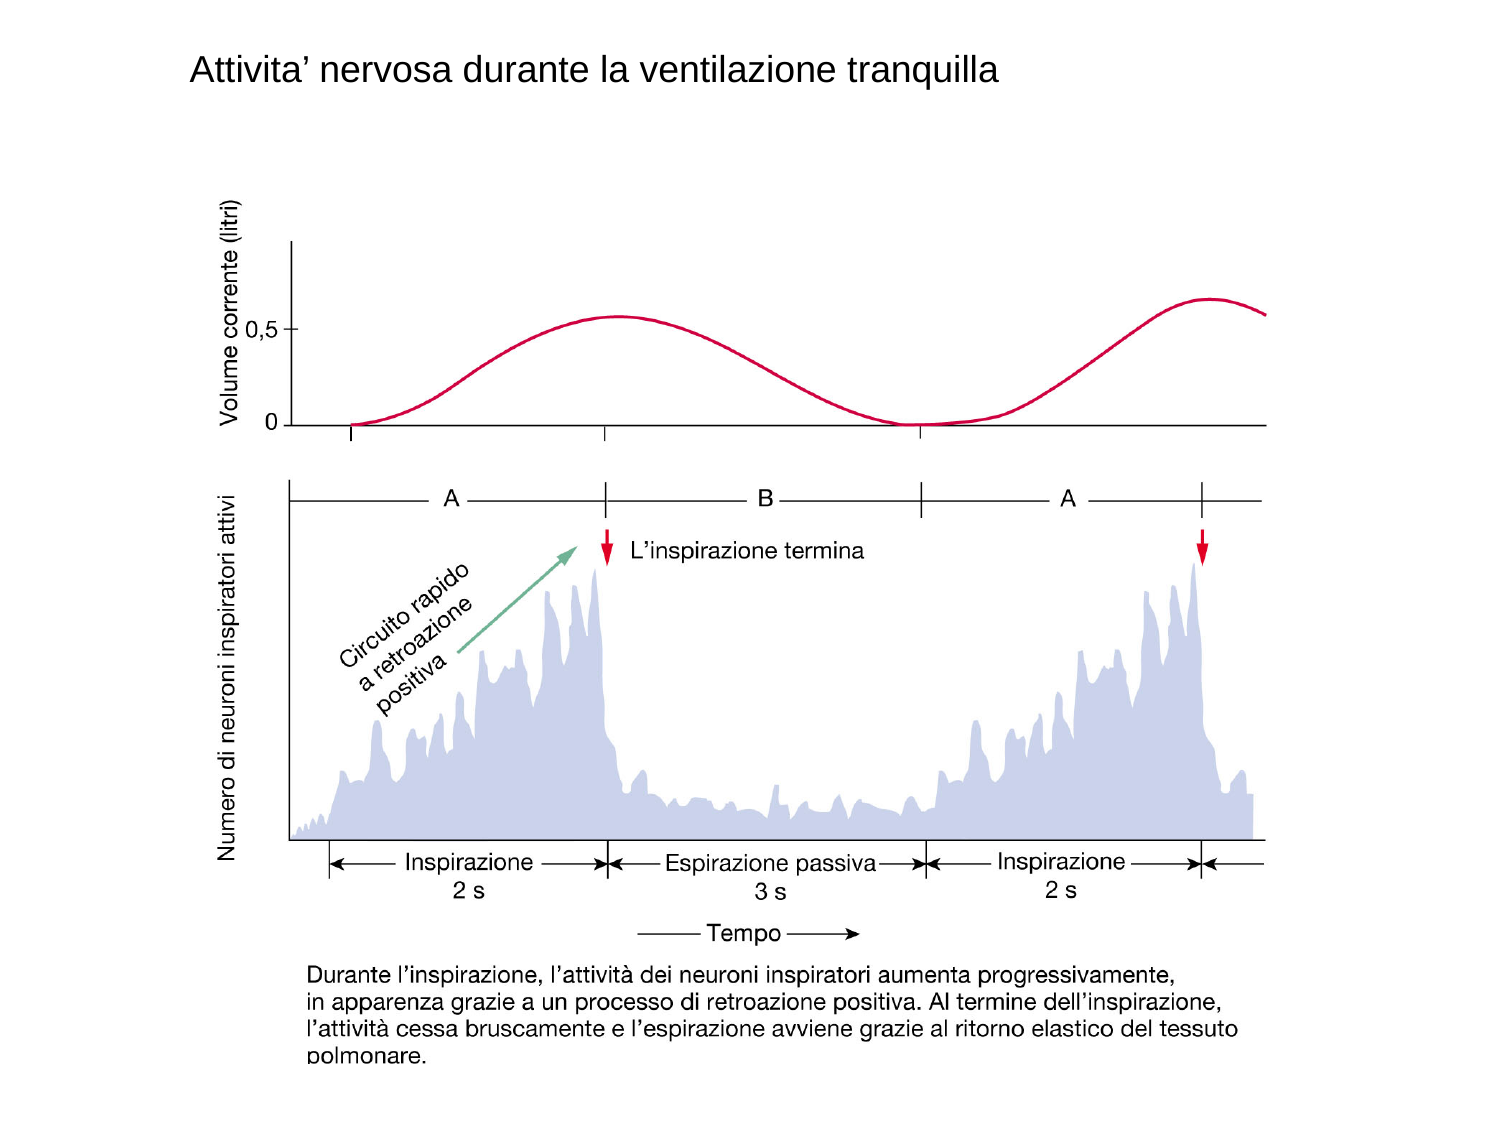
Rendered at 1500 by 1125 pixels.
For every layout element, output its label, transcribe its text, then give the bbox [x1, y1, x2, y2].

picture [212, 199, 1269, 1064]
text_box Attivita’ nervosa durante la ventilazione tranquilla [174, 37, 1313, 98]
